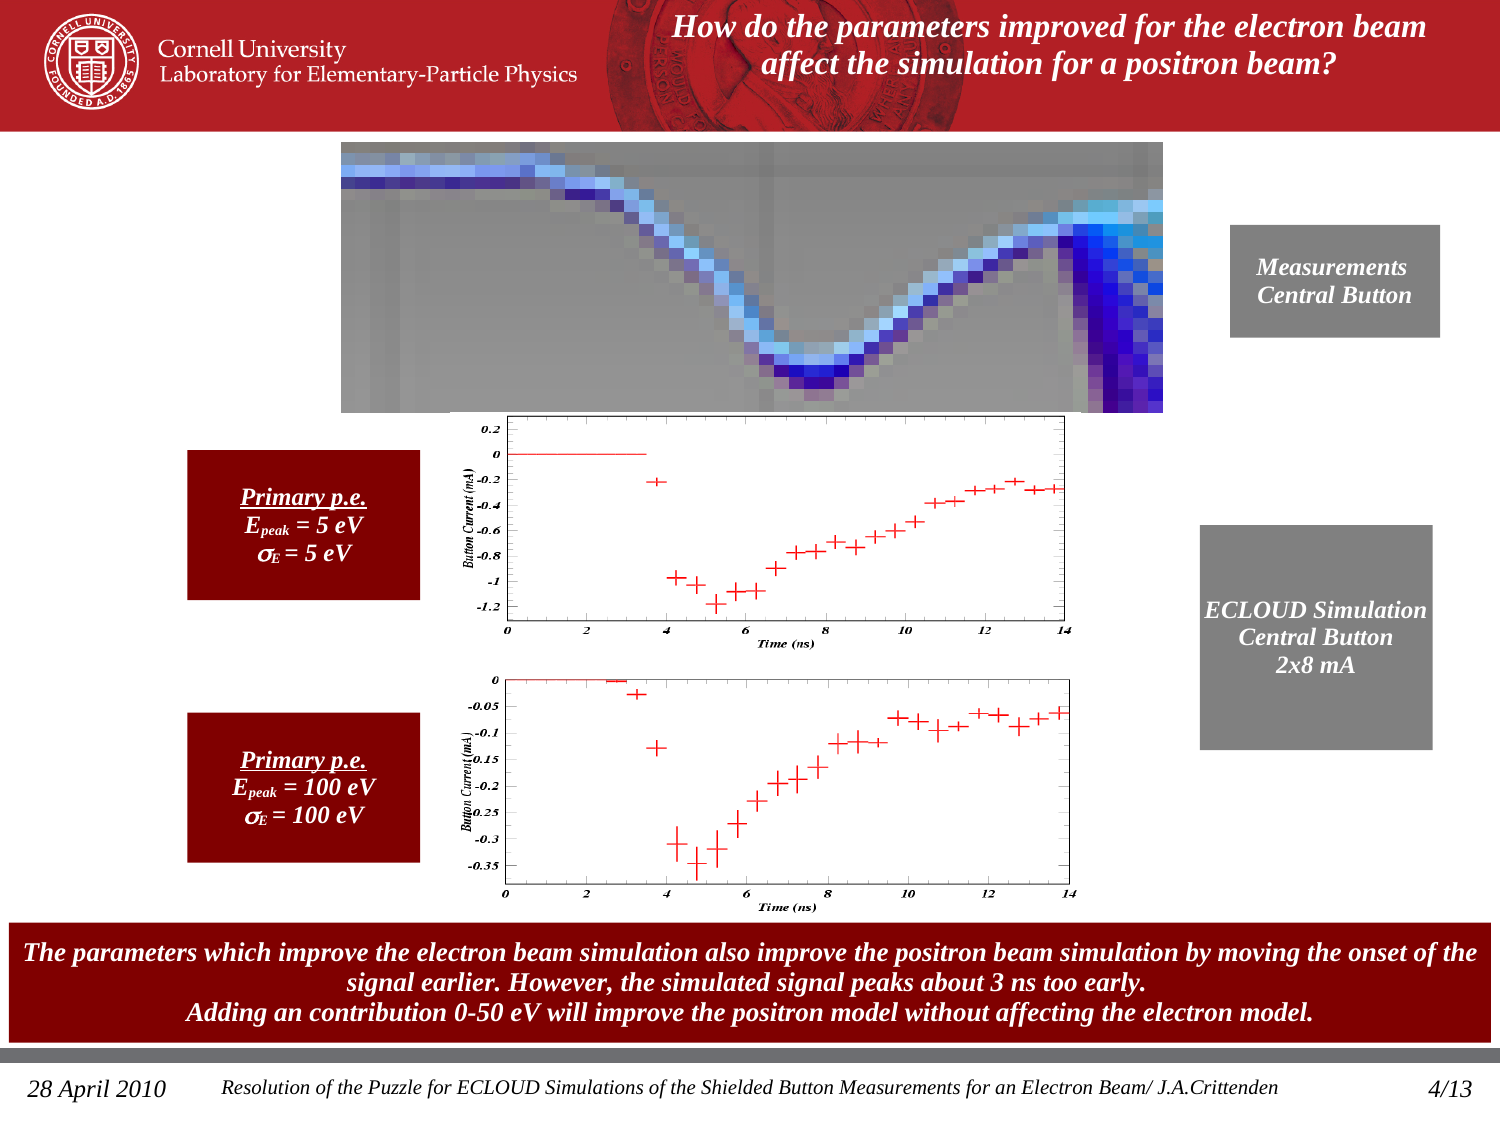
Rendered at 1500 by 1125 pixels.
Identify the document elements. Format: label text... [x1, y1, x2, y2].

text_box Primary p.e. Epeak = 100 eV sE = 100 eV [187, 712, 421, 863]
text_box Measurements Central Button [1230, 224, 1441, 338]
text_box Primary p.e. Epeak = 5 eV sE = 5 eV [187, 450, 421, 601]
text_box ECLOUD Simulation Central Button 2x8 mA [1199, 525, 1433, 751]
picture [341, 142, 1163, 653]
text_box How do the parameters improved for the electron beam affect the simulation for a positron beam? [599, 0, 1500, 113]
picture [0, 0, 1500, 132]
text_box The parameters which improve the electron beam simulation also improve the positron beam simulation by moving the onset of the signal earlier. However, the simulated signal peaks about 3 ns too early. Adding an contribution 0-50 eV will improve the positron model without affecting the electron model. [8, 922, 1491, 1043]
picture [450, 674, 1081, 916]
